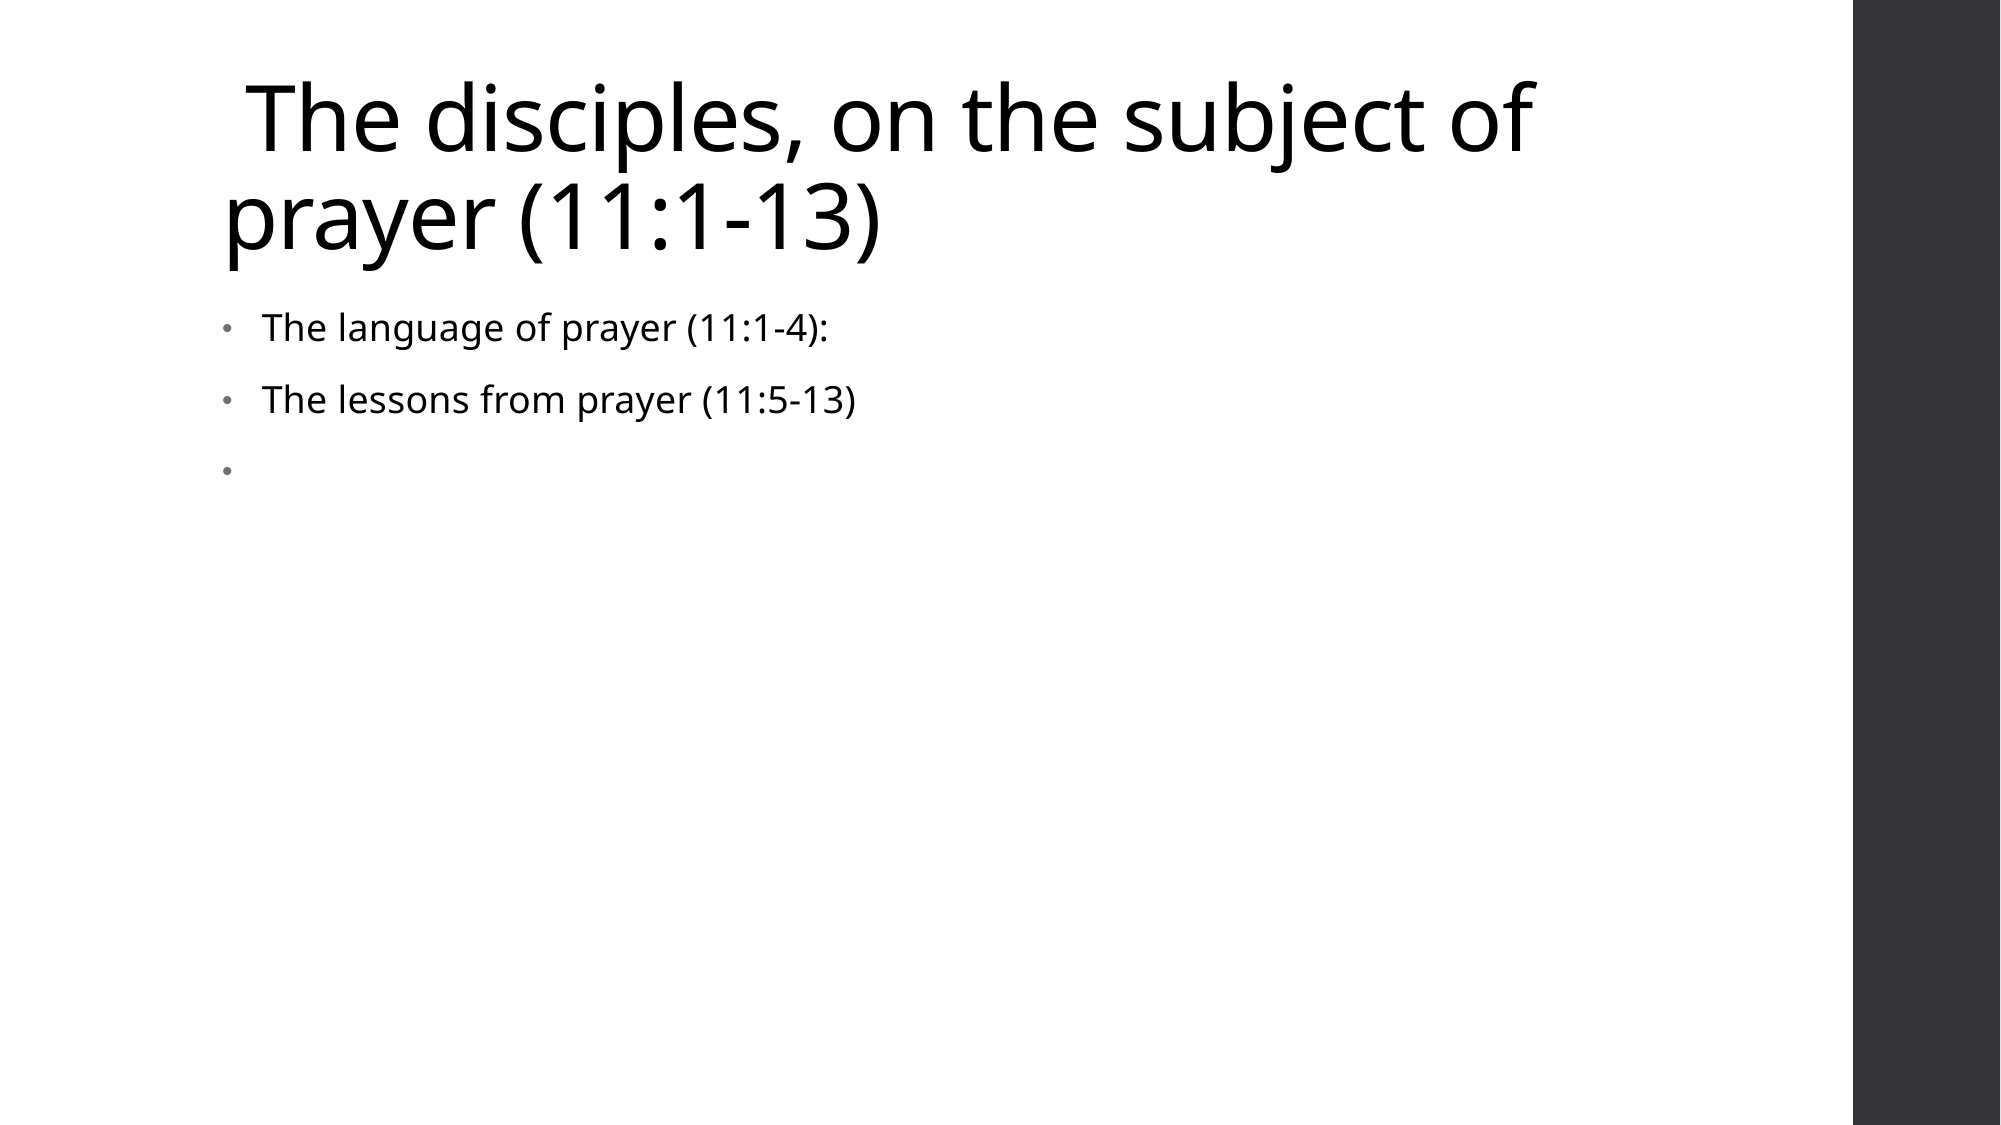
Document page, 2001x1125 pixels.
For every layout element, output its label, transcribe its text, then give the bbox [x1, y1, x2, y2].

title The disciples, on the subject of prayer (11:1-13) [206, 60, 1797, 278]
list The language of prayer (11:1-4): The lessons from prayer (11:5-13) [206, 299, 1617, 1014]
